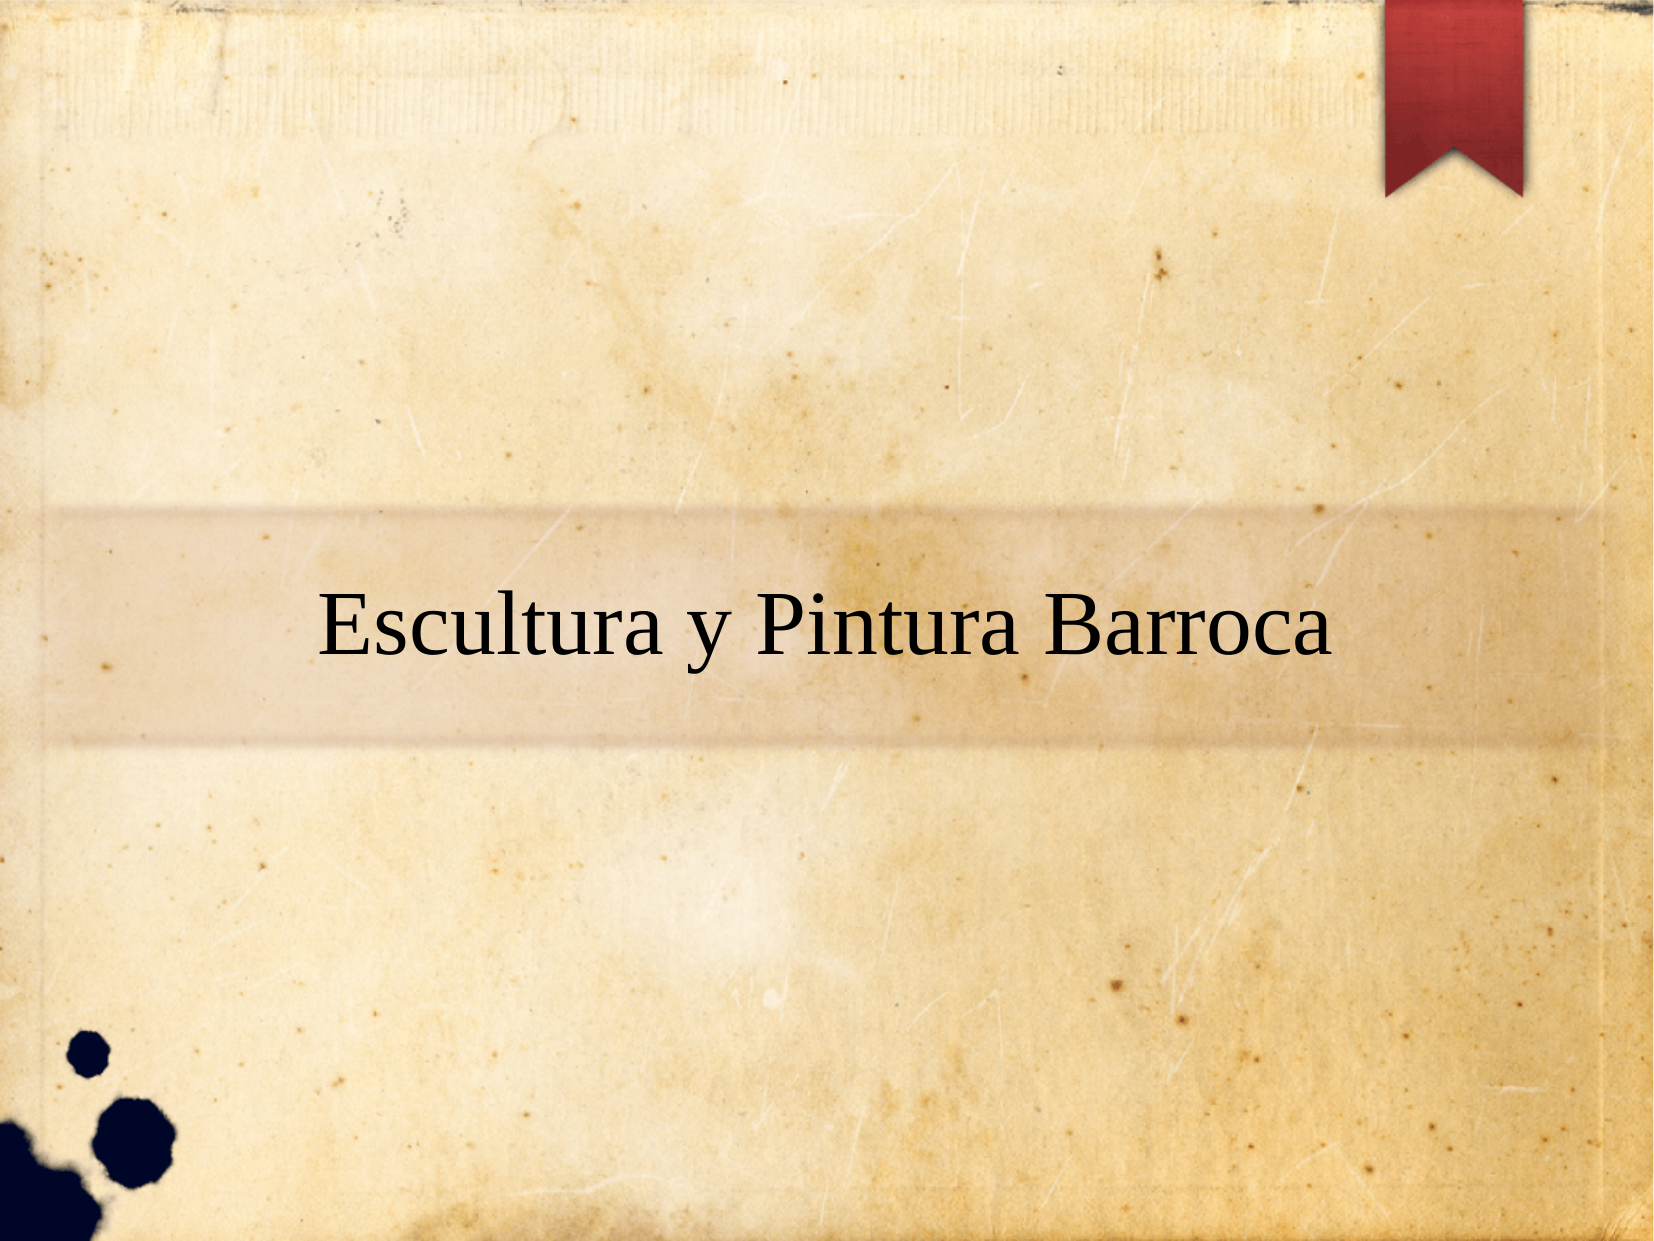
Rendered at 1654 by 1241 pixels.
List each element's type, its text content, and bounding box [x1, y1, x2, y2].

picture [0, 0, 1654, 1241]
title Escultura y Pintura Barroca [82, 519, 1571, 727]
